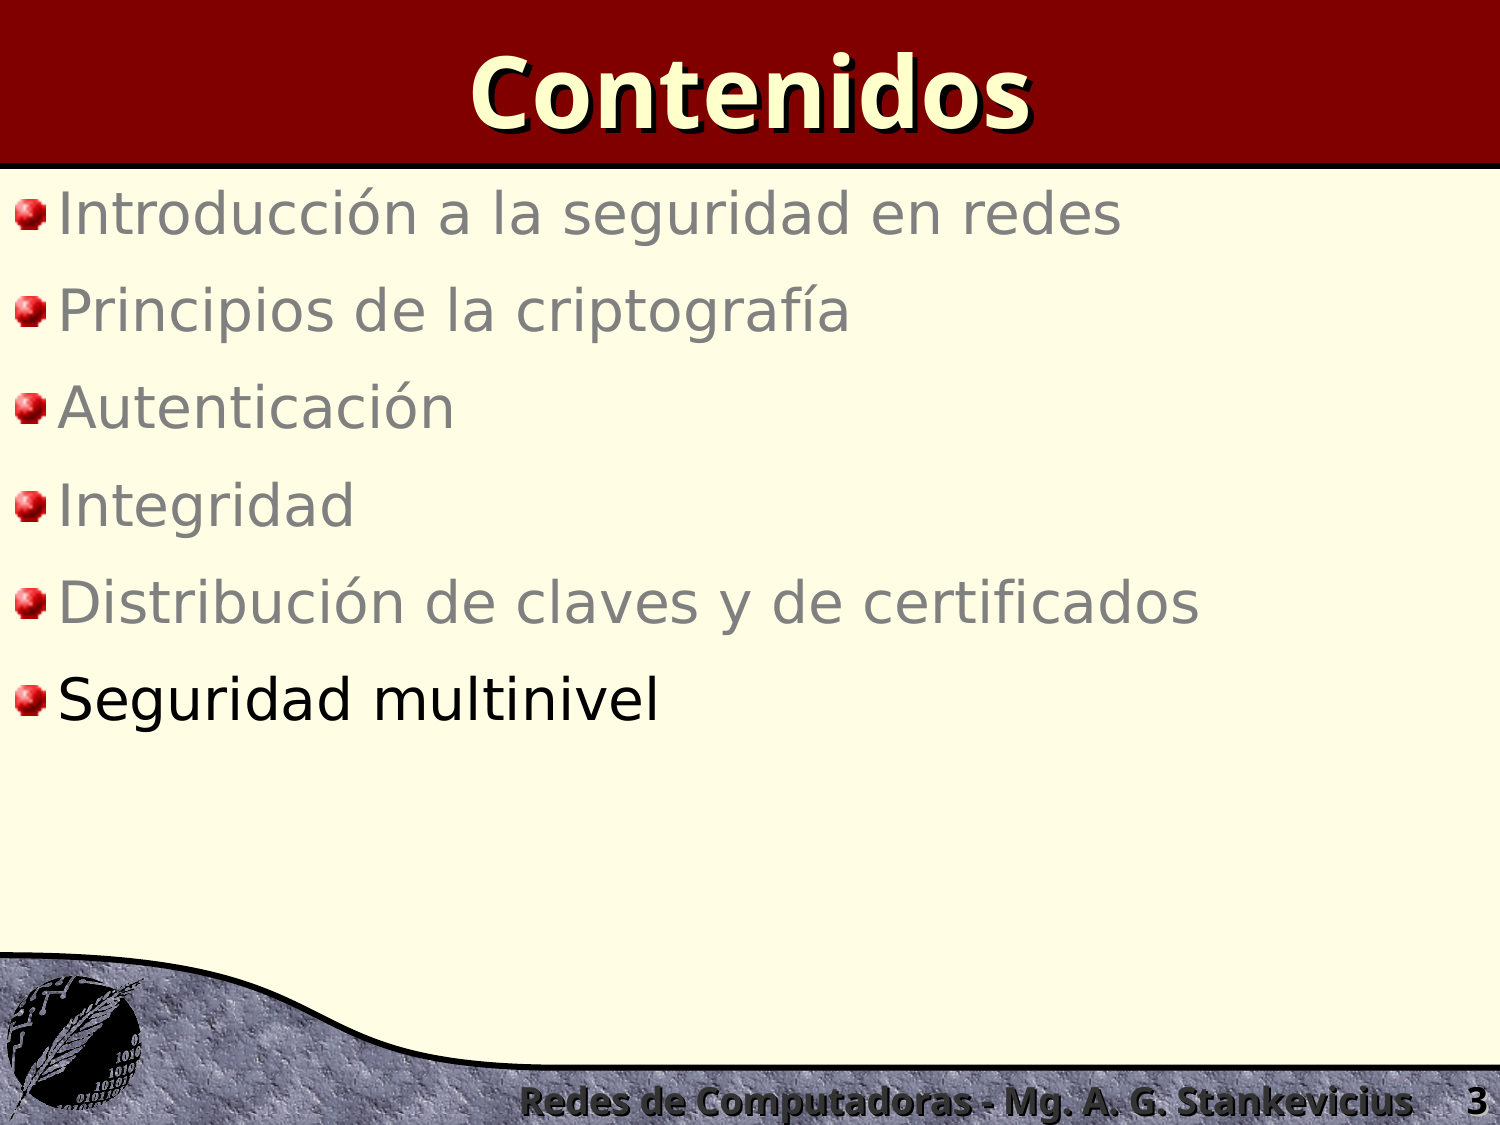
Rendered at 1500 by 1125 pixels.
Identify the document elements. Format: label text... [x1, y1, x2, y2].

picture [1047, 1100, 1054, 1110]
list Introducción a la seguridad en redes Principios de la criptografía Autenticación Integridad Distribución de claves y de certificados Seguridad multinivel [0, 180, 1500, 930]
picture [790, 1100, 795, 1110]
title Contenidos [15, 5, 1485, 160]
picture [0, 959, 1500, 1125]
